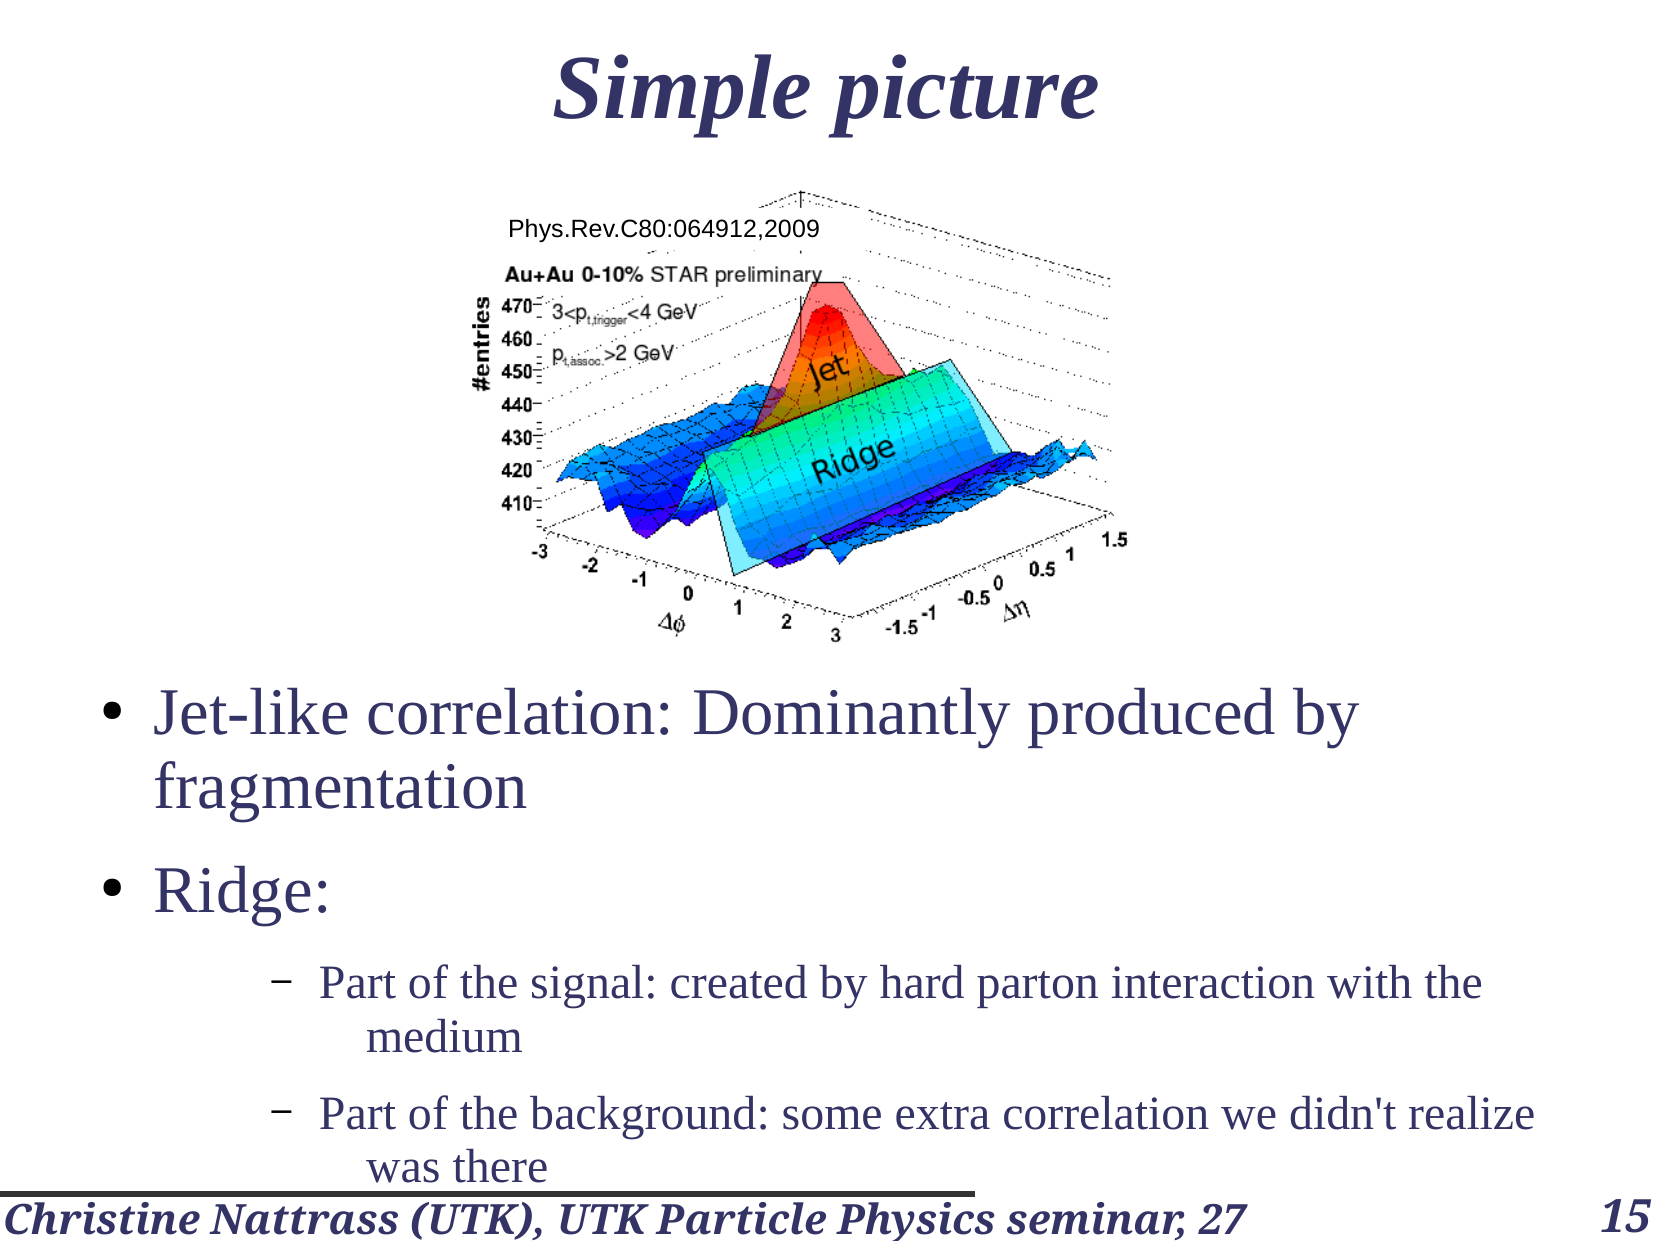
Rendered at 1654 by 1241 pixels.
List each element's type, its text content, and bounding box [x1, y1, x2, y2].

title Simple picture [82, 0, 1571, 192]
text_box Phys.Rev.C80:064912,2009 [493, 207, 869, 251]
list Jet-like correlation: Dominantly produced by fragmentation Ridge: Part of the signal: created by hard parton interaction with the medium Part of the background: some extra correlation we didn't realize was there [82, 675, 1613, 1193]
picture [471, 138, 1185, 674]
